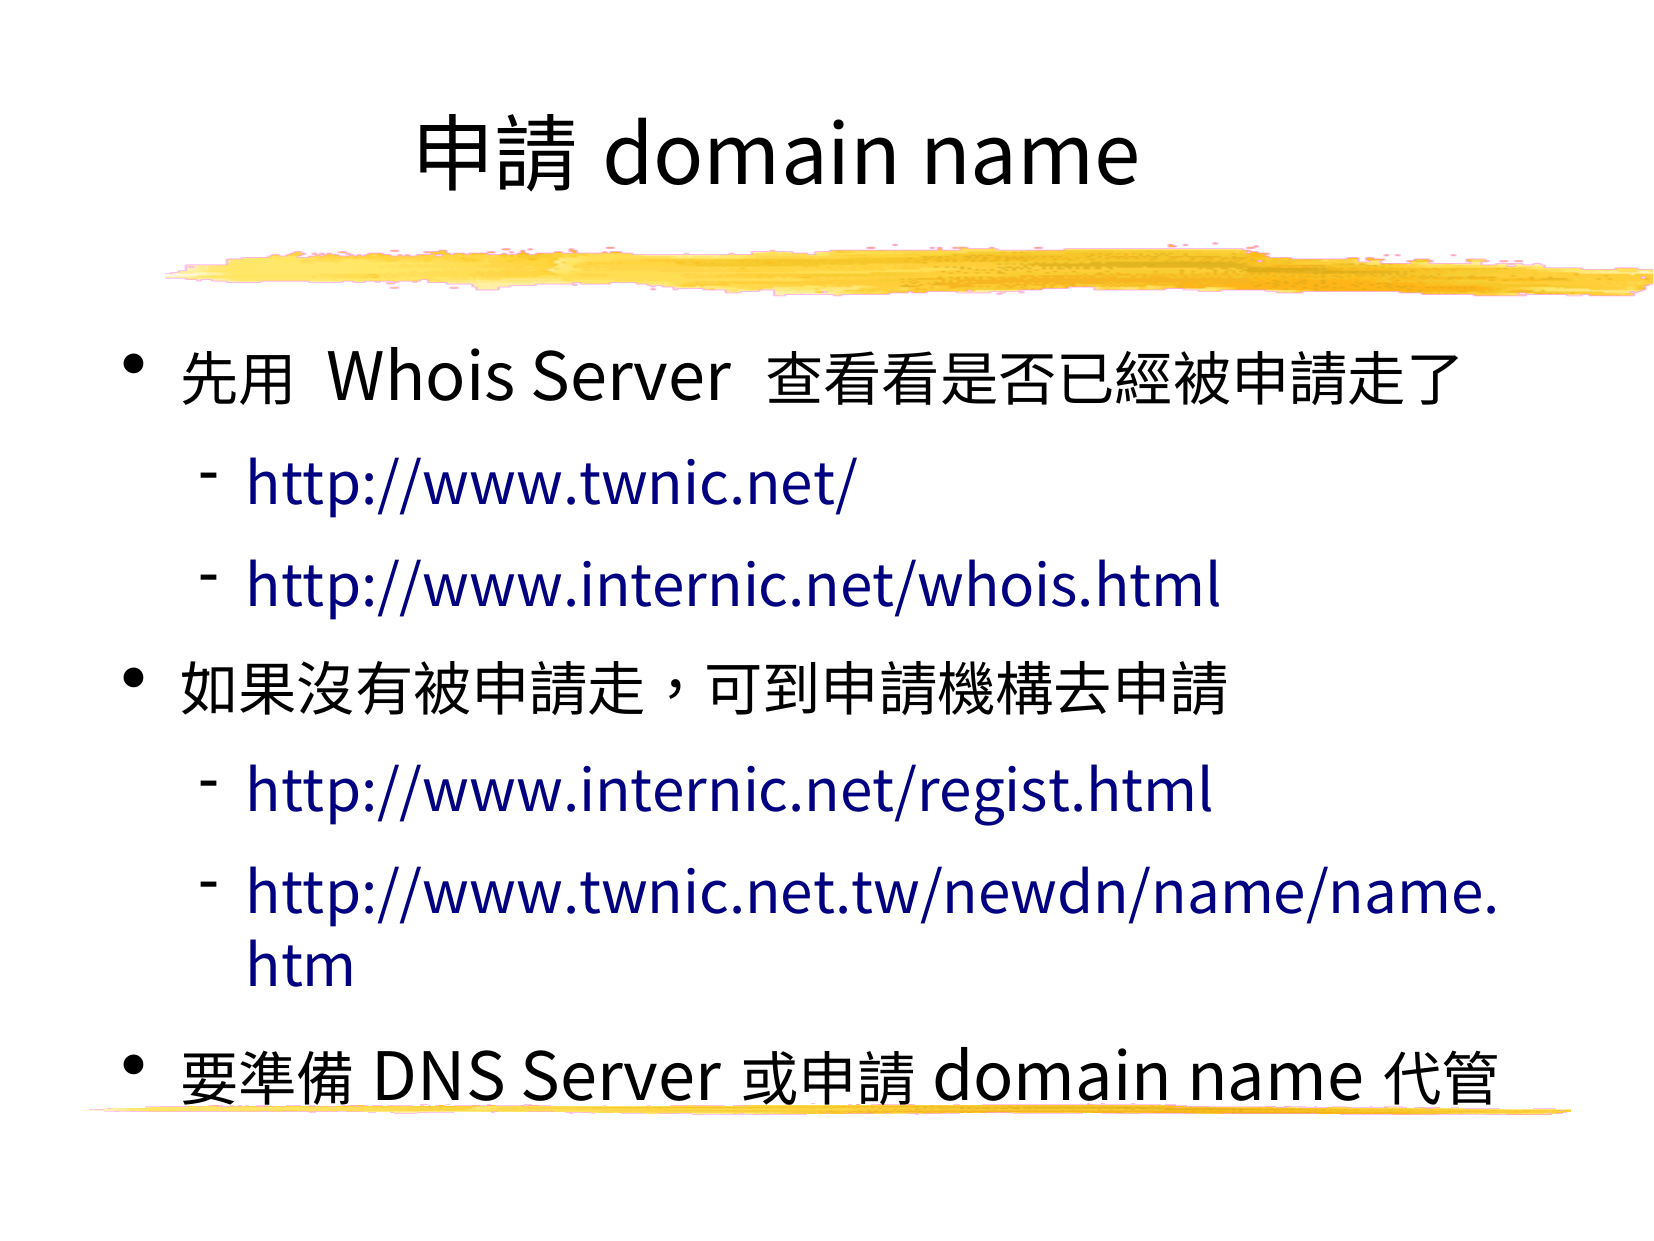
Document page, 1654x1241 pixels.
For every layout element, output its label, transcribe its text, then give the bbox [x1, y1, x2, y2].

picture [165, 237, 1654, 308]
picture [82, 1102, 1571, 1117]
list 先用 Whois Server 查看看是否已經被申請走了 http://www.twnic.net/ http://www.internic.net/whois.html 如果沒有被申請走，可到申請機構去申請 http://www.internic.net/regist.html http://www.twnic.net.tw/newdn/name/name.htm 要準備DNS Server或申請domain name代管 [124, 316, 1530, 1061]
title 申請domain name [73, 41, 1479, 249]
